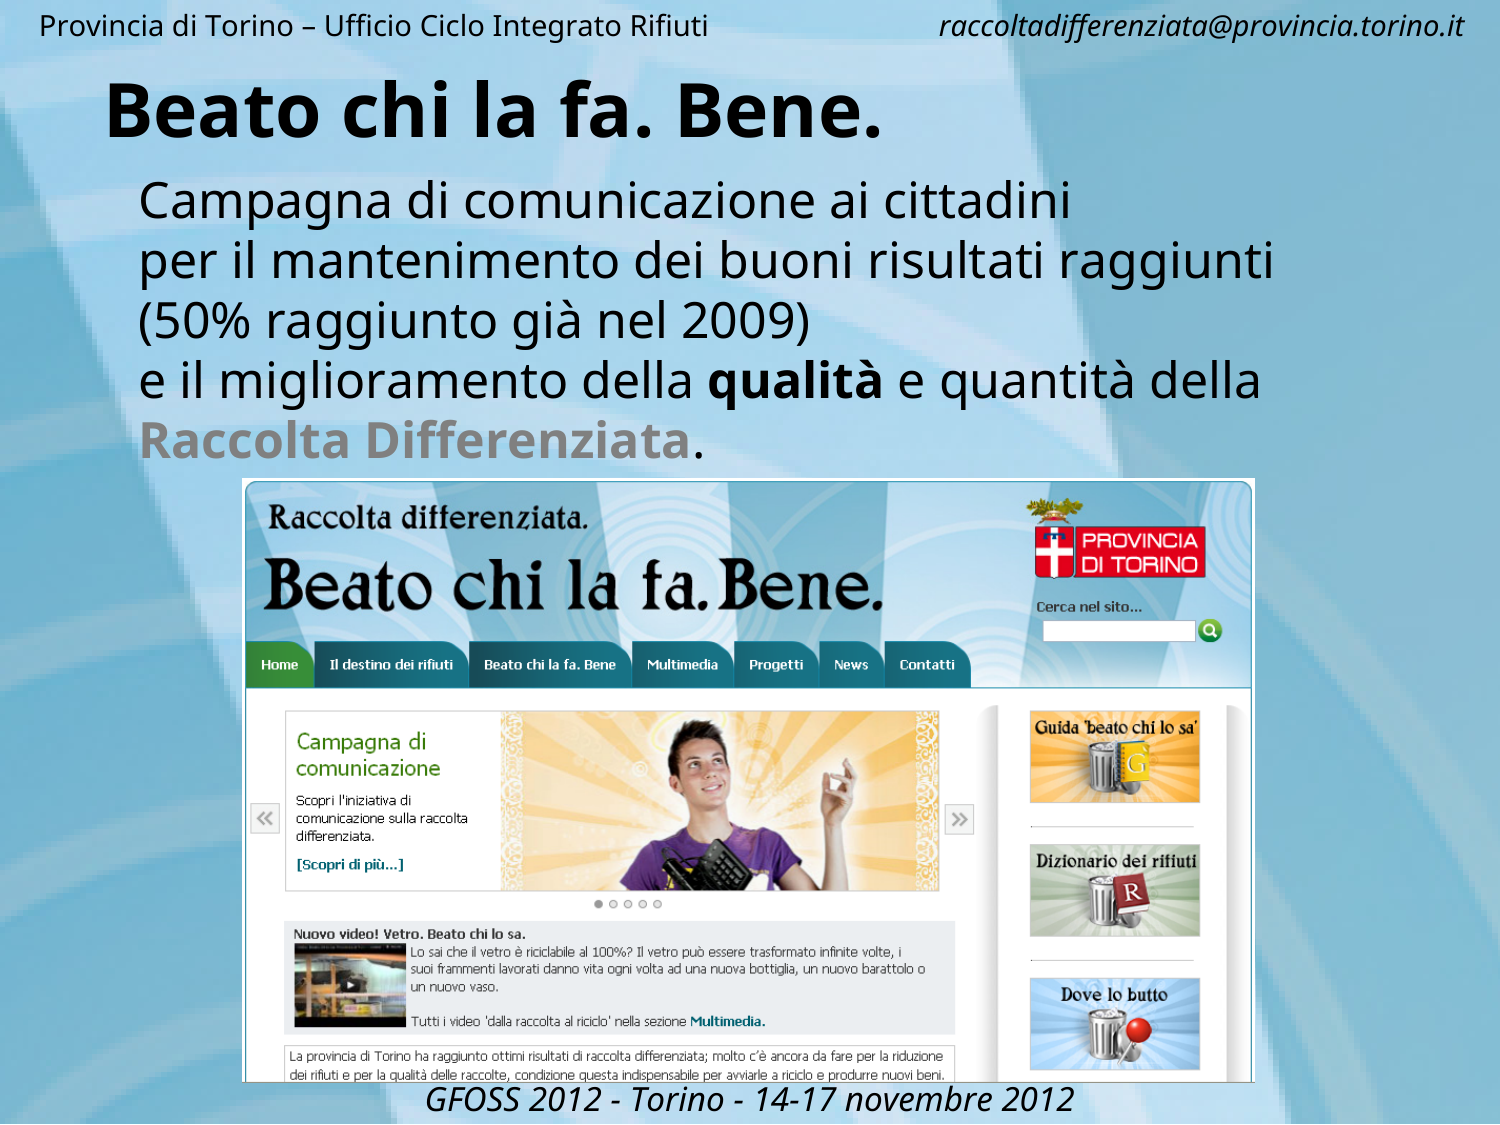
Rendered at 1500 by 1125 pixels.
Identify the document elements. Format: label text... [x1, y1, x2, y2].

text_box Beato chi la fa. Bene. [88, 54, 1333, 161]
picture [242, 478, 1255, 1083]
text_box Campagna di comunicazione ai cittadini per il mantenimento dei buoni risultati raggiunti (50% raggiunto già nel 2009) e il miglioramento della qualità e quantità della Raccolta Differenziata. [123, 161, 1388, 477]
